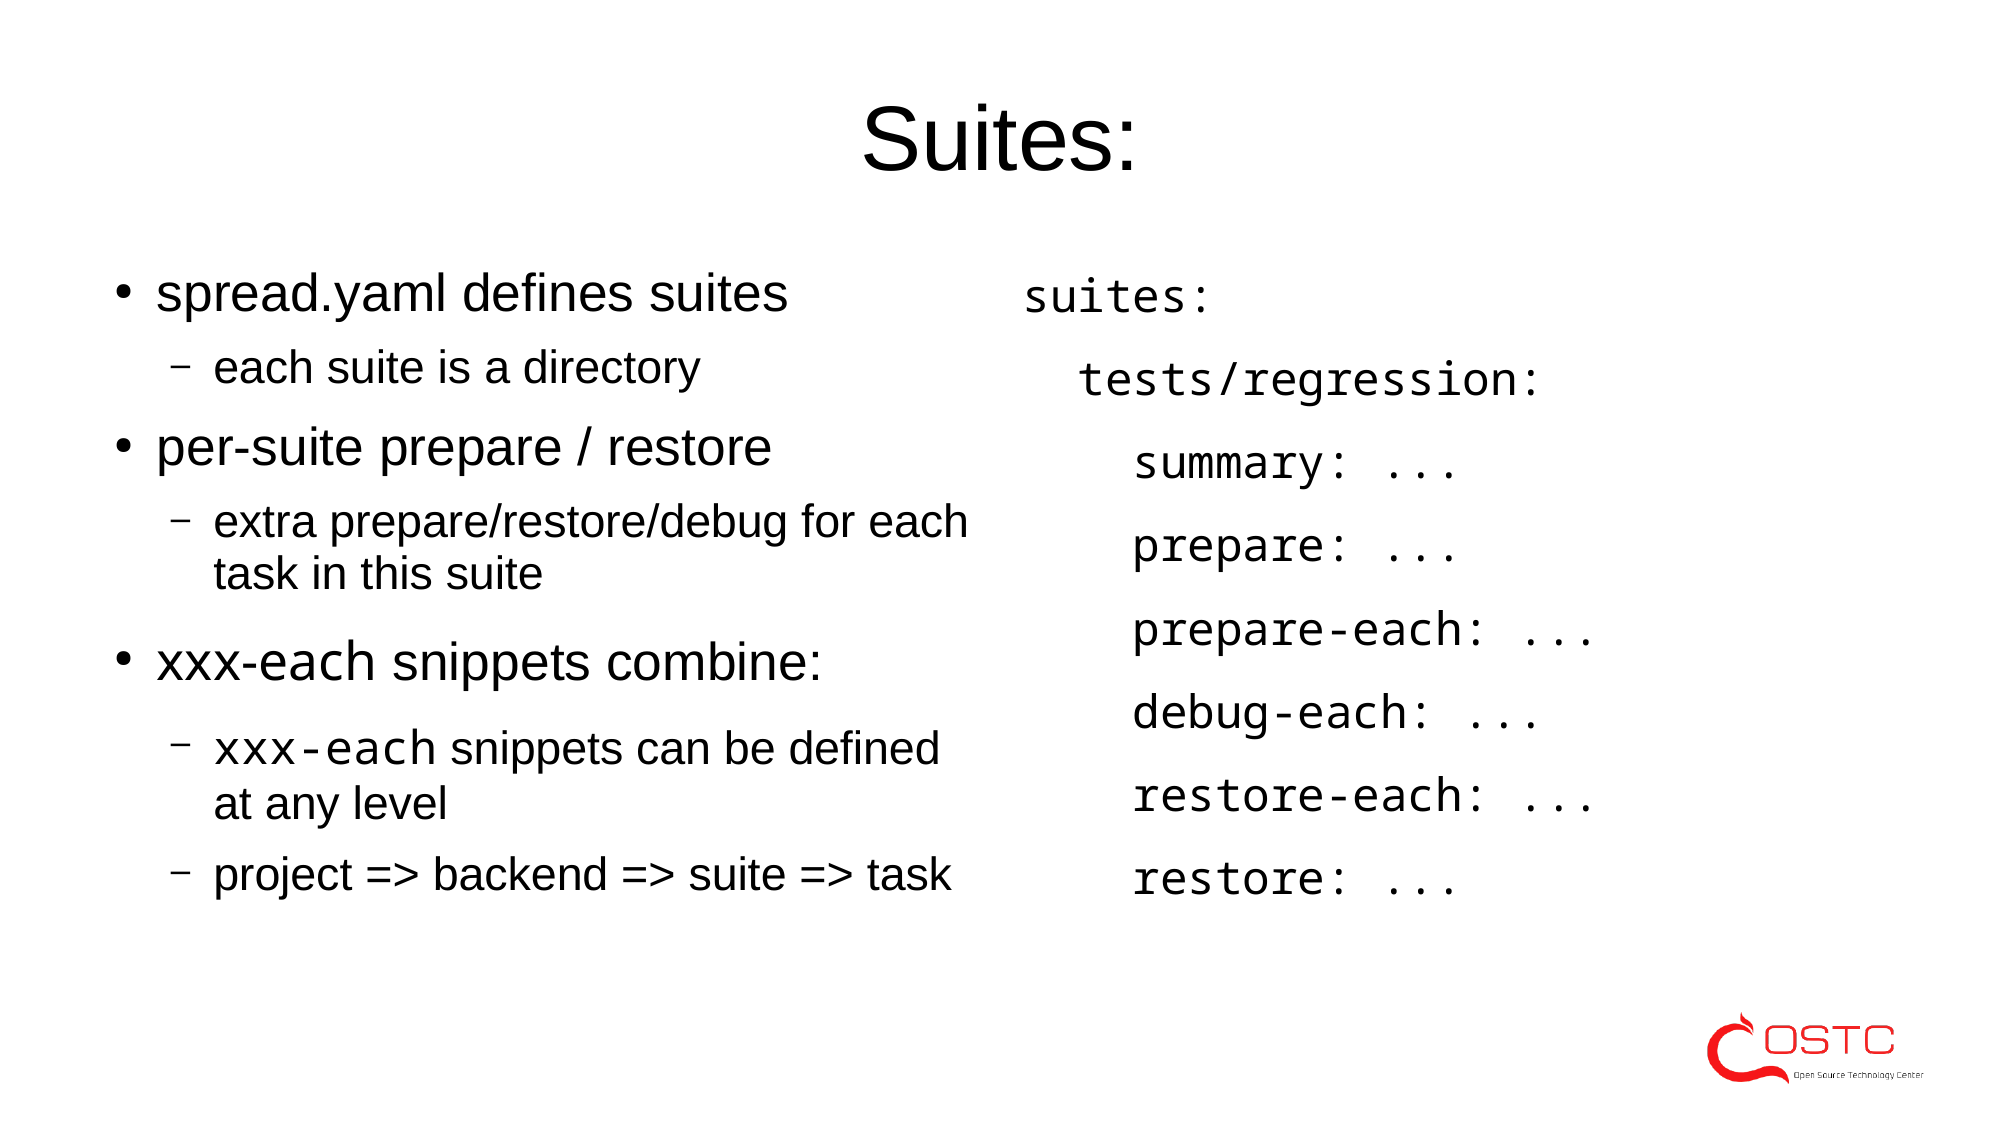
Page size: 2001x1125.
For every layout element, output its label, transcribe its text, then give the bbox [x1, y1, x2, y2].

list spread.yaml defines suites each suite is a directory per-suite prepare / restore extra prepare/restore/debug for each task in this suite xxx-each snippets combine: xxx-each snippets can be defined at any level project => backend => suite => task [100, 263, 979, 916]
title Suites: [100, 44, 1901, 233]
picture [1643, 933, 2001, 1125]
list suites: tests/regression: summary: ... prepare: ... prepare-each: ... debug-each: ... restore-each: ... restore: ... [1022, 263, 1902, 916]
